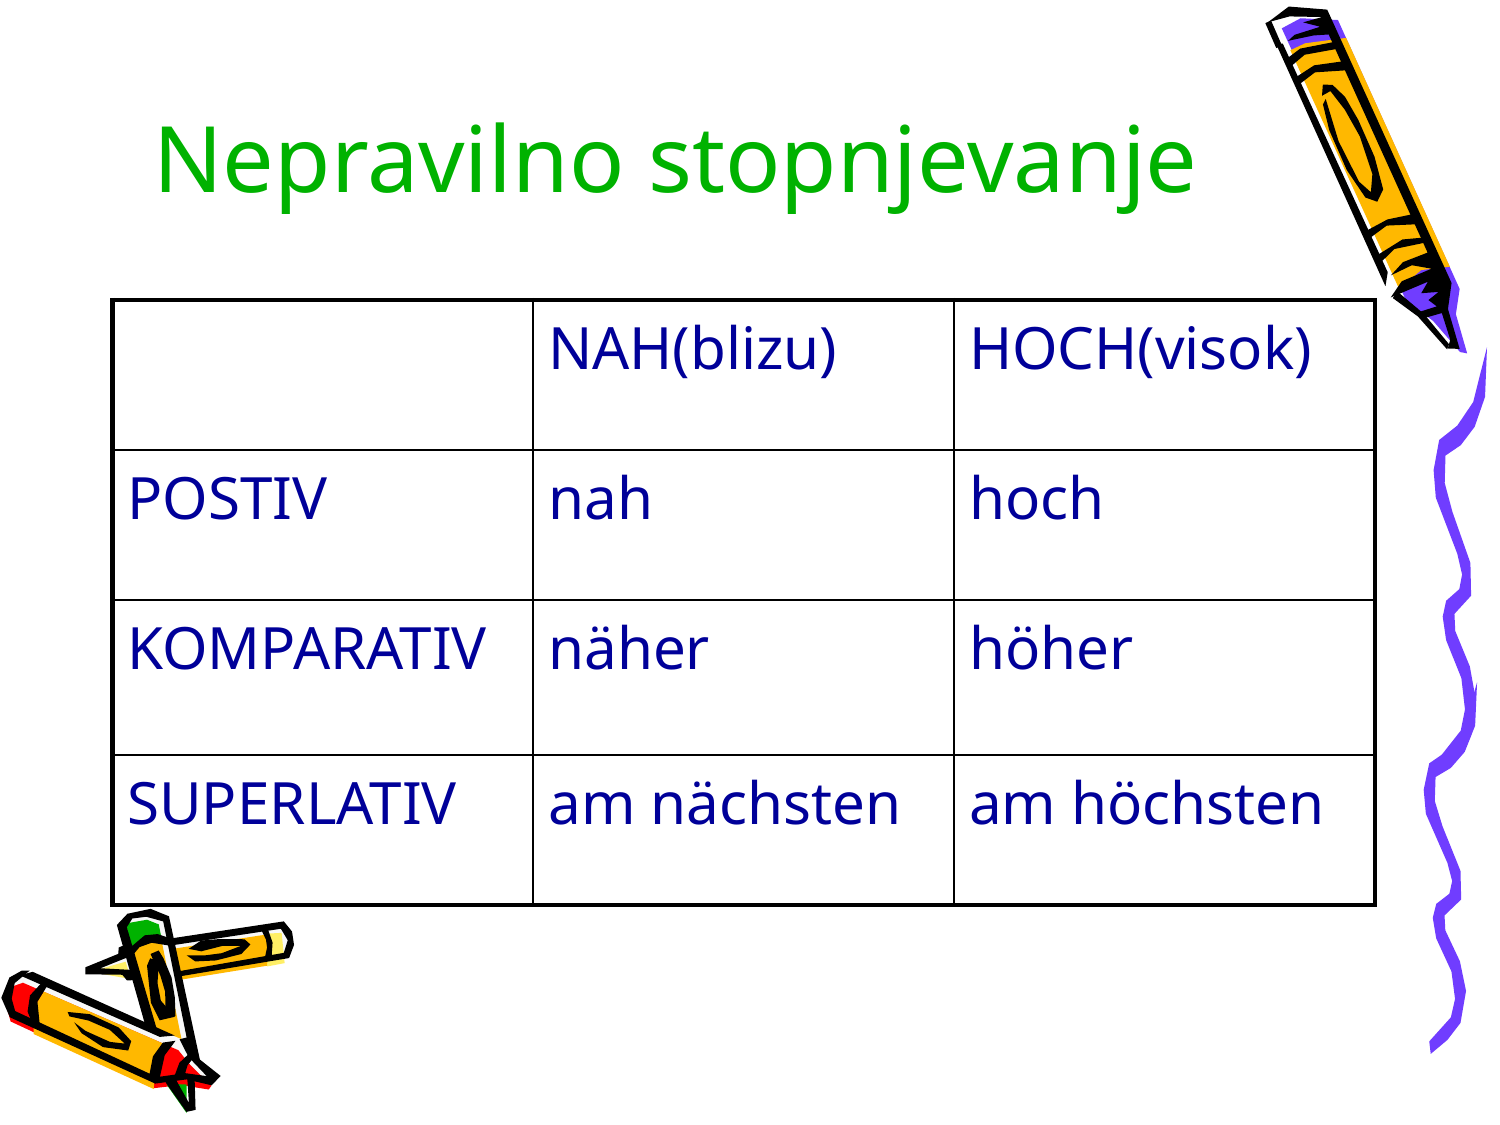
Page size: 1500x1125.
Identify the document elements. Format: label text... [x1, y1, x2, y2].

table_header HOCH(visok) [955, 302, 1373, 449]
table_cell SUPERLATIV [115, 756, 532, 903]
table_header NAH(blizu) [534, 302, 953, 449]
table_cell näher [534, 601, 953, 754]
table_cell höher [955, 601, 1373, 754]
table_cell am höchsten [955, 756, 1373, 903]
table_cell KOMPARATIV [115, 601, 532, 754]
title Nepravilno stopnjevanje [112, 24, 1240, 288]
table_cell POSTIV [115, 451, 532, 599]
table_cell nah [534, 451, 953, 599]
table_cell hoch [955, 451, 1373, 599]
table_cell am nächsten [534, 756, 953, 903]
table_header [115, 302, 532, 449]
